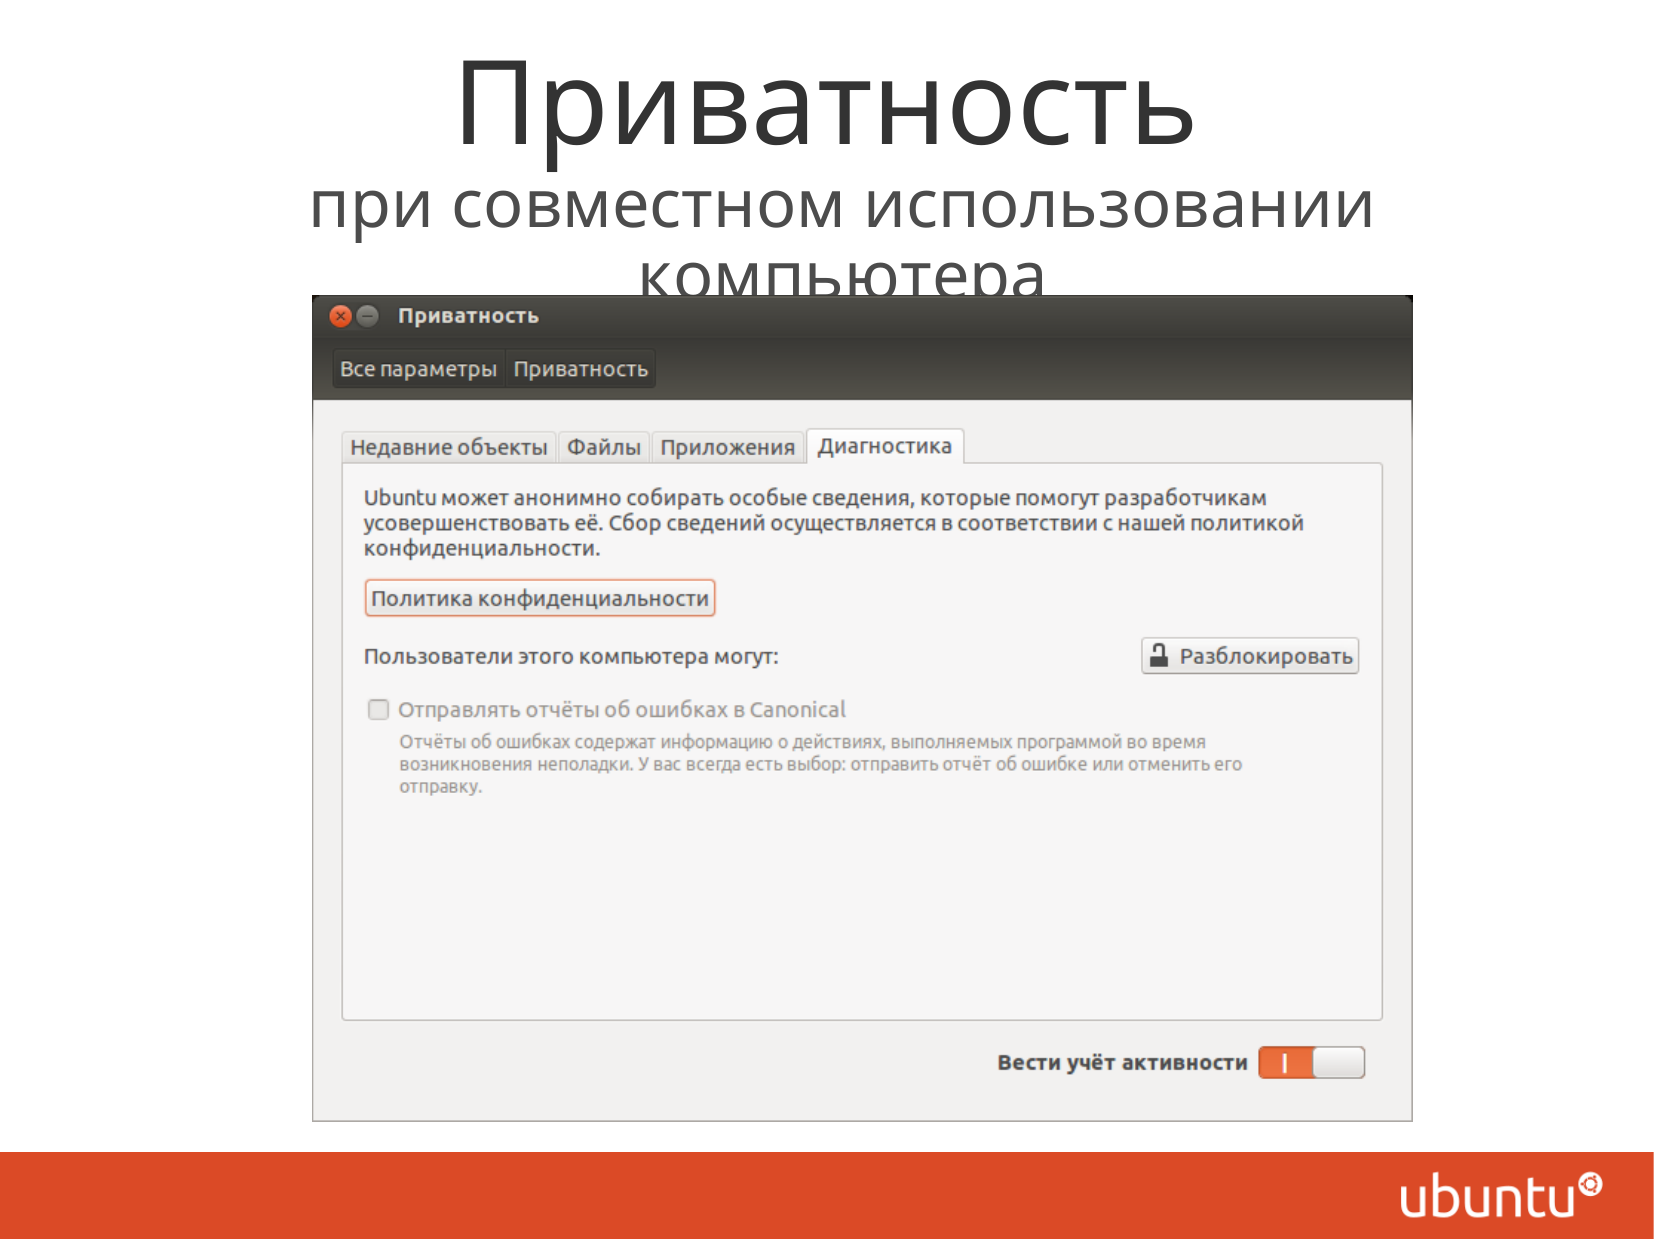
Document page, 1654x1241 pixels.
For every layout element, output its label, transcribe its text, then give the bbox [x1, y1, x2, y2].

picture [312, 295, 1413, 1123]
picture [0, 1152, 1654, 1239]
title Приватность при совместном использовании компьютера [56, 71, 1596, 287]
